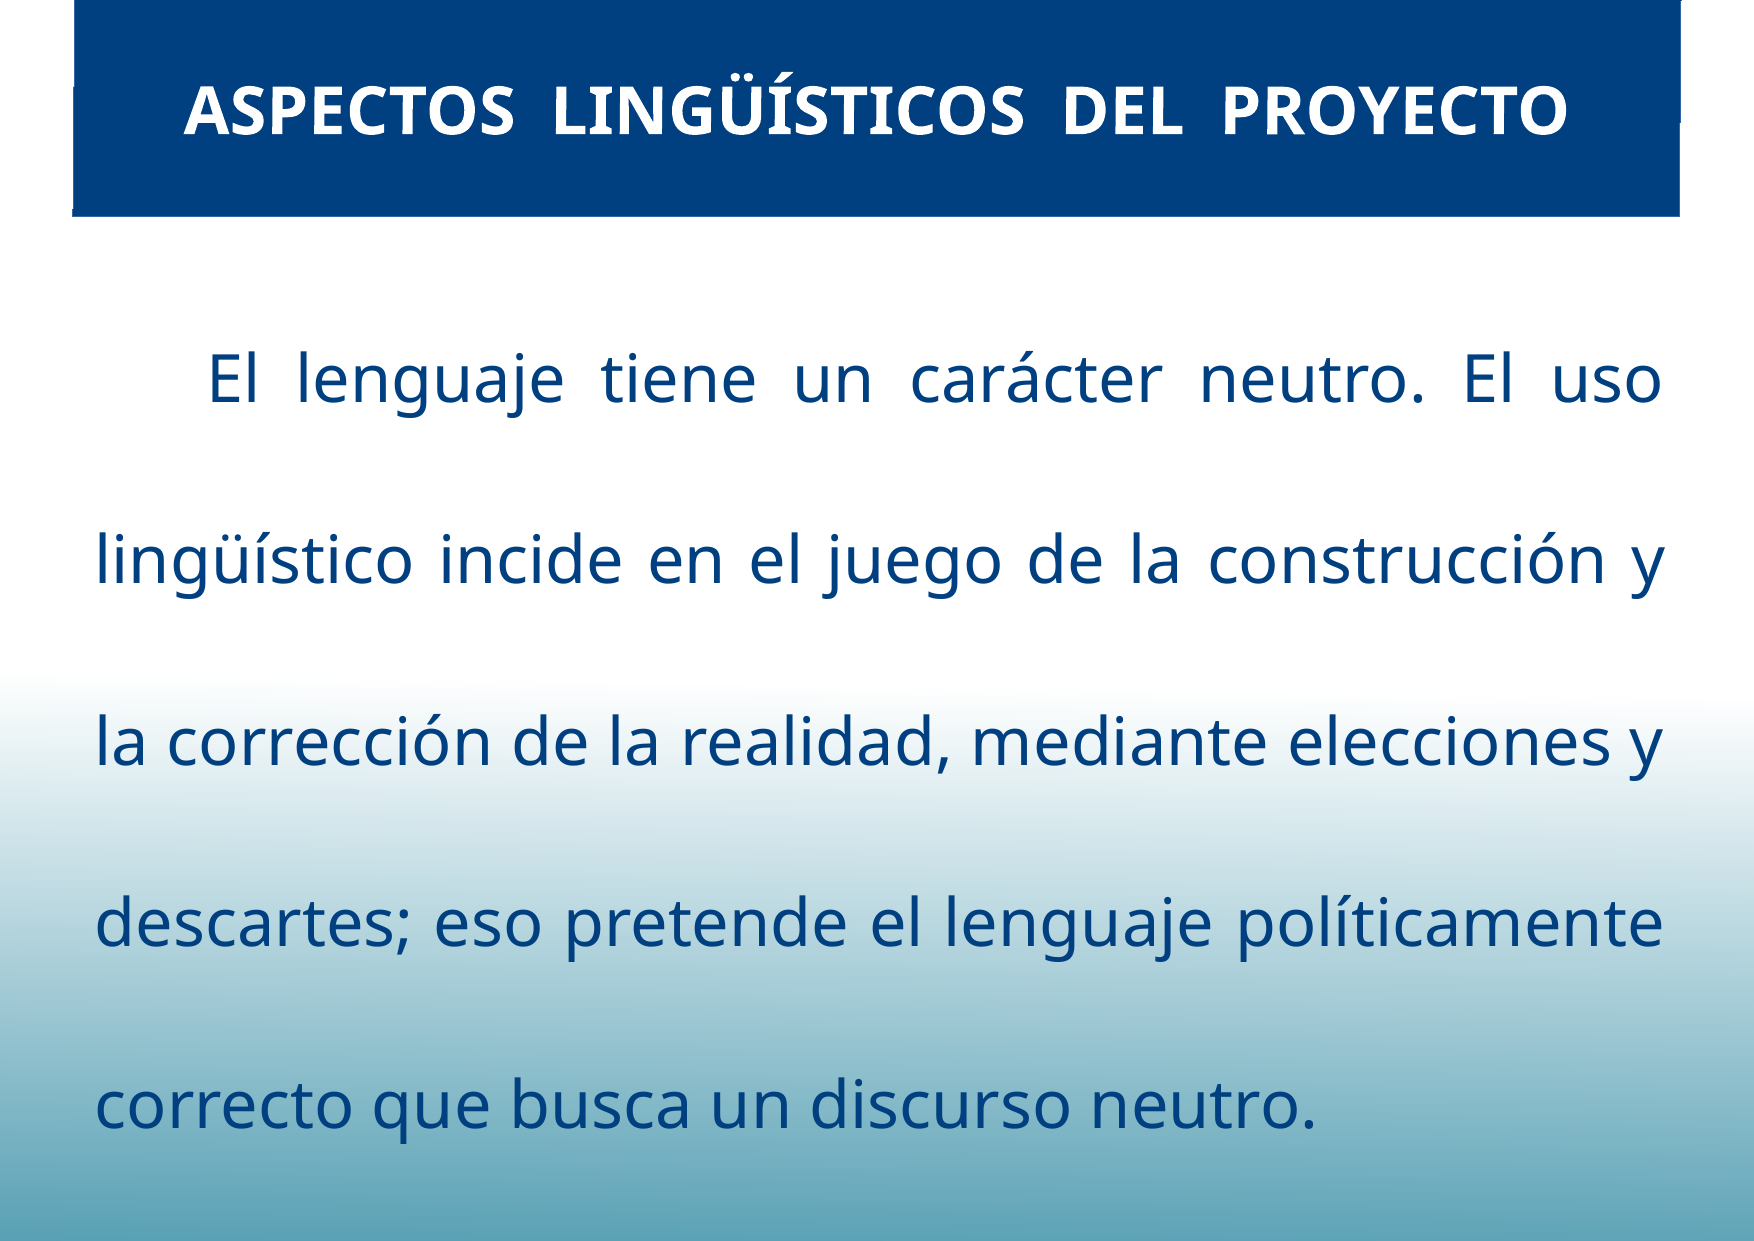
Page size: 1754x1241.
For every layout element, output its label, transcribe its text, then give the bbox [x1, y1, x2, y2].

subtitle El lenguaje tiene un carácter neutro. El uso lingüístico incide en el juego de la construcción y la corrección de la realidad, mediante elecciones y descartes; eso pretende el lenguaje políticamente correcto que busca un discurso neutro. [94, 248, 1666, 1215]
text_box ASPECTOS LINGÜÍSTICOS DEL PROYECTO [72, 0, 1682, 217]
